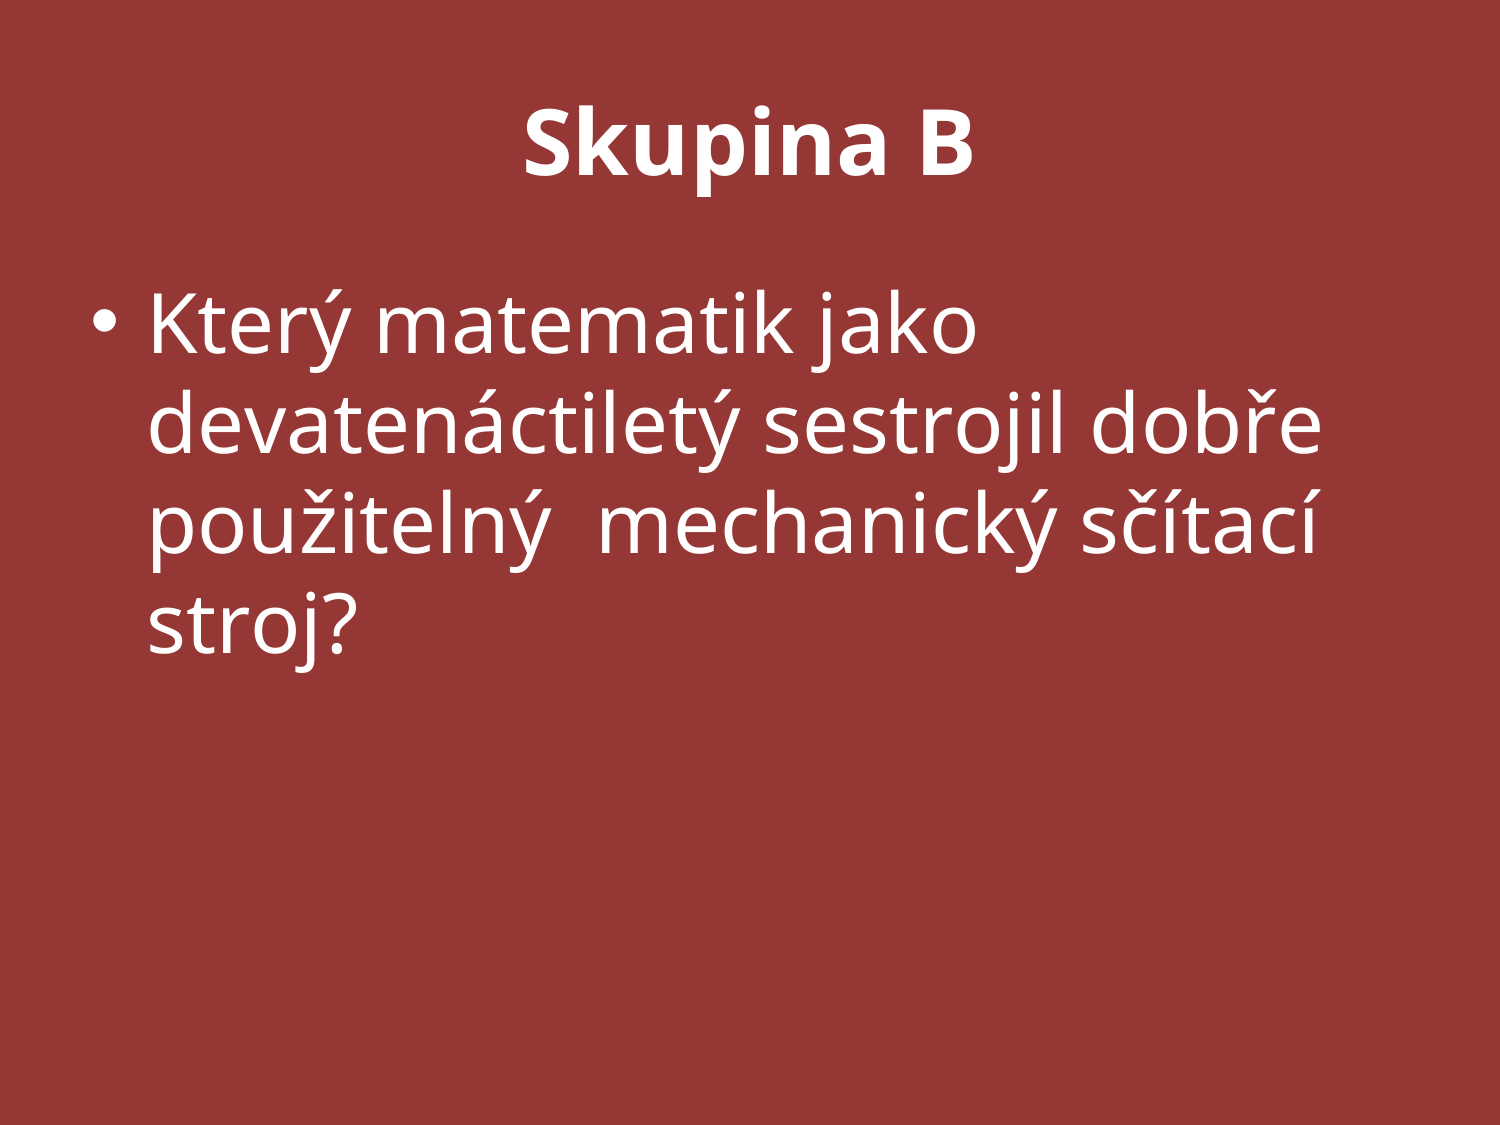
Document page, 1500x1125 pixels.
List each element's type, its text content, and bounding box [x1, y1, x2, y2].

list Který matematik jako devatenáctiletý sestrojil dobře použitelný mechanický sčítací stroj? [75, 262, 1426, 1006]
title Skupina B [75, 45, 1426, 233]
